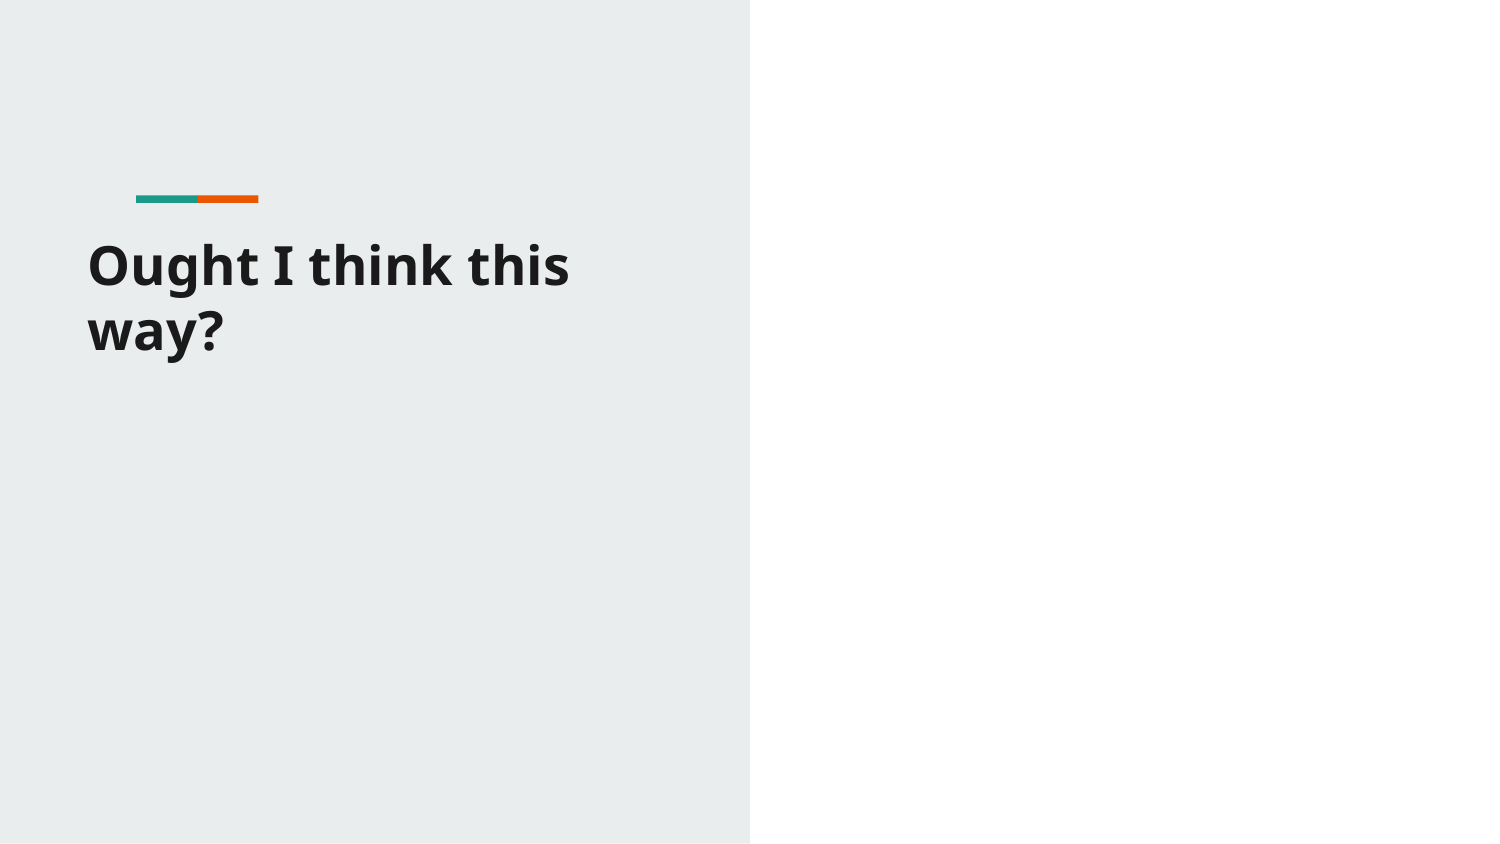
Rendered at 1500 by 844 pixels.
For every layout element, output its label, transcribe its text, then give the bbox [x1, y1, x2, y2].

title Ought I think this way? [72, 216, 696, 494]
